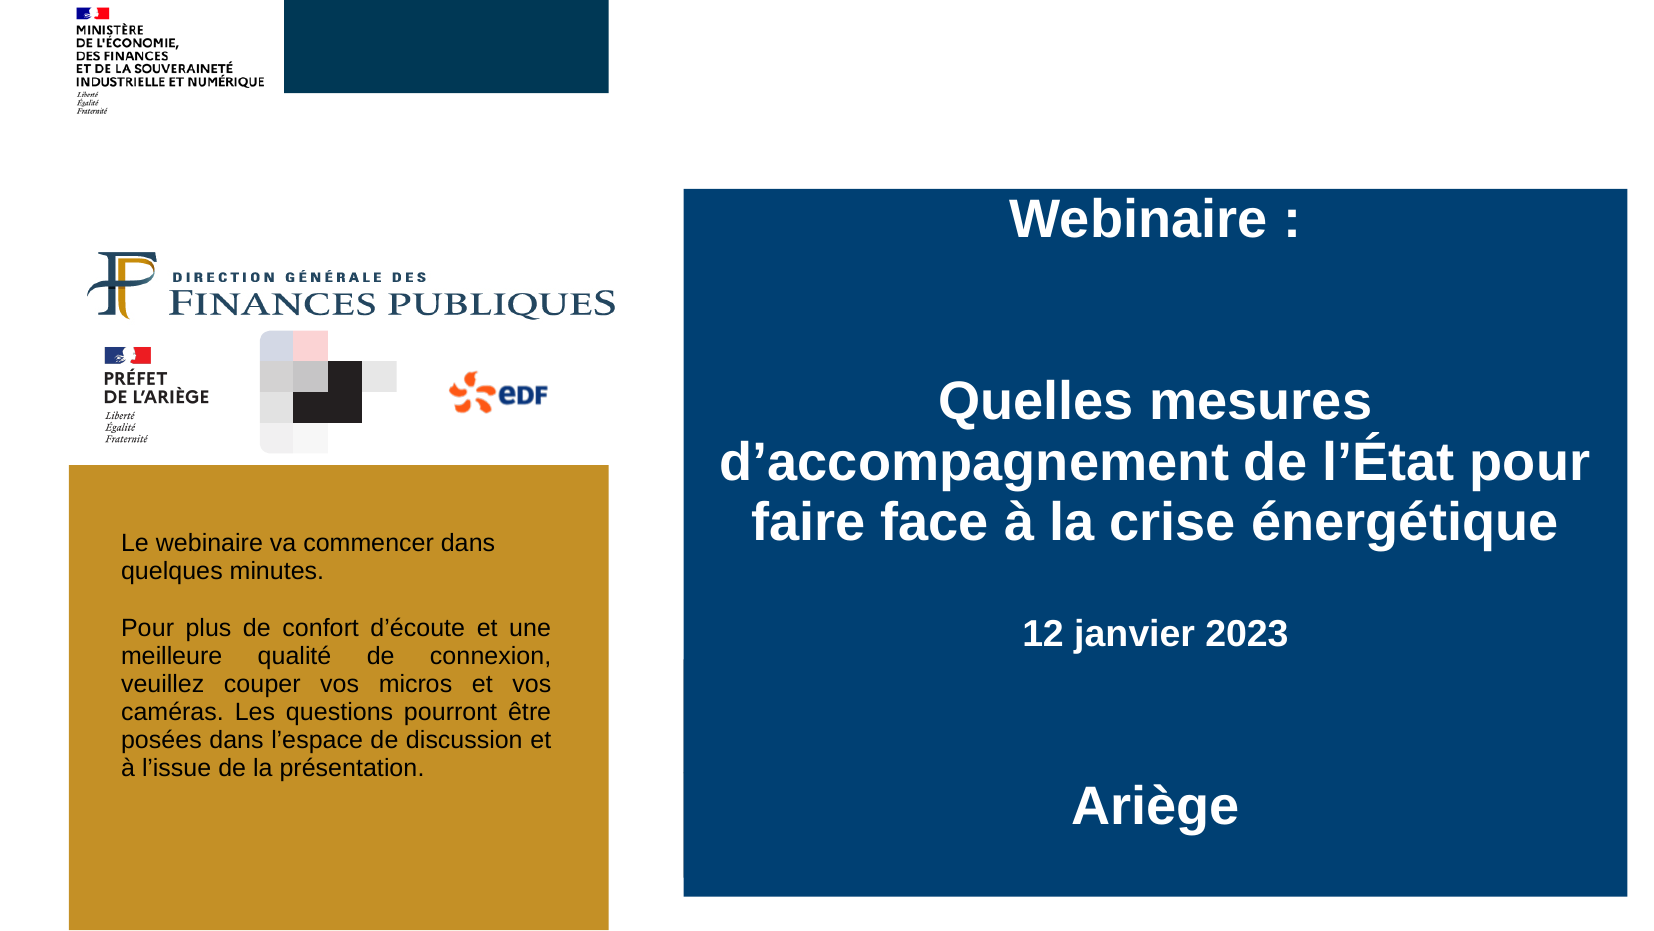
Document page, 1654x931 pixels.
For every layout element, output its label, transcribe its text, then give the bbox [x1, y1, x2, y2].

picture [68, 0, 284, 123]
title Webinaire : Quelles mesures d’accompagnement de l’État pour faire face à la crise énergétique 12 janvier 2023 Ariège [683, 188, 1628, 897]
text_box [259, 330, 397, 454]
text_box Le webinaire va commencer dans quelques minutes. [106, 521, 603, 593]
picture [55, 227, 648, 458]
text_box Pour plus de confort d’écoute et une meilleure qualité de connexion, veuillez couper vos micros et vos caméras. Les questions pourront être posées dans l’espace de discussion et à l’issue de la présentation. [106, 606, 567, 789]
